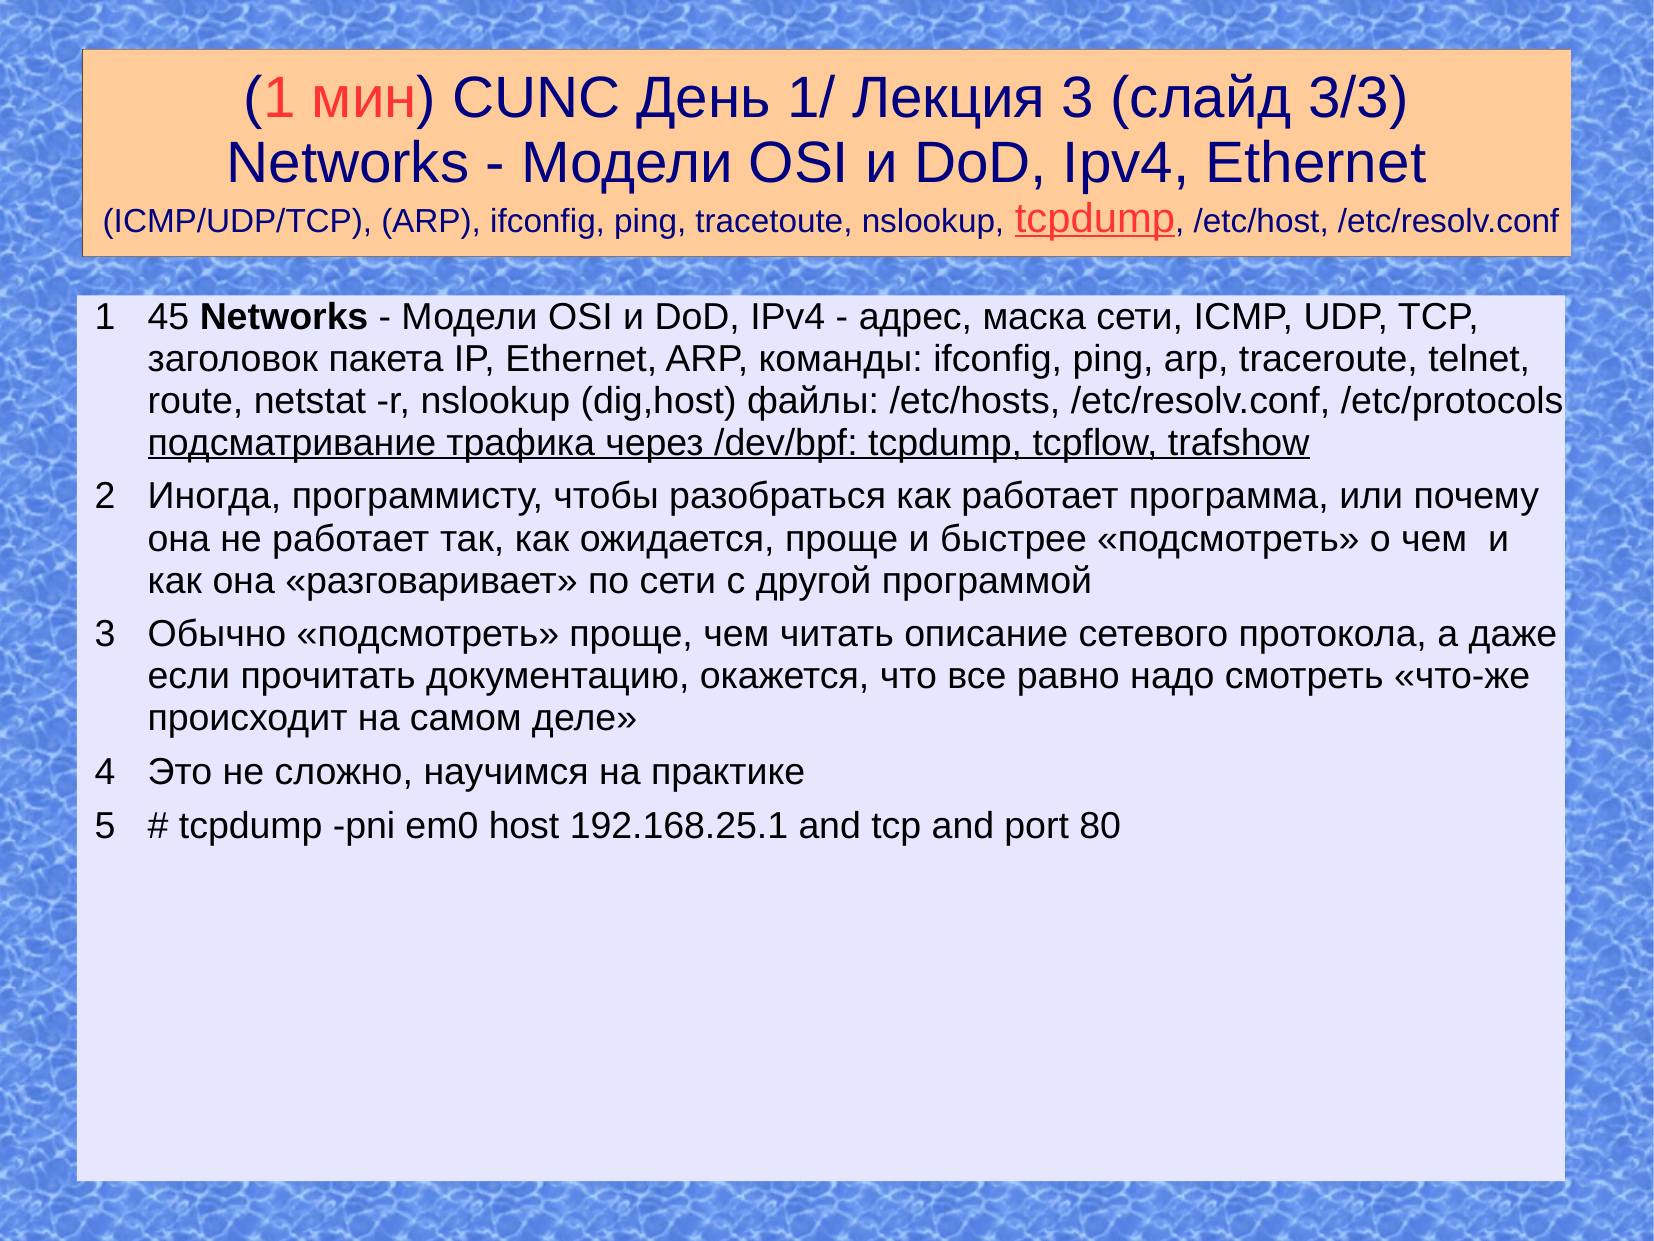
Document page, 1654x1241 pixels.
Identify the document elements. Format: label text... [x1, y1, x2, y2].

picture [0, 0, 1654, 1241]
title (1 мин) CUNC День 1/ Лекция 3 (слайд 3/3) Networks - Модели OSI и DoD, Ipv4, Ethernet (ICMP/UDP/TCP), (ARP), ifconfig, ping, tracetoute, nslookup, tcpdump, /etc/host, /etc/resolv.conf [82, 49, 1571, 257]
list 45 Networks - Модели OSI и DoD, IPv4 - адрес, маска сети, ICMP, UDP, TCP, заголовок пакета IP, Ethernet, ARP, команды: ifconfig, ping, arp, traceroute, telnet, route, netstat -r, nslookup (dig,host) файлы: /etc/hosts, /etc/resolv.conf, /etc/protocols подсматривание трафика через /dev/bpf: tcpdump, tcpflow, trafshow Иногда, программисту, чтобы разобраться как работает программа, или почему она не работает так, как ожидается, проще и быстрее «подсмотреть» о чем и как она «разговаривает» по сети с другой программой Обычно «подсмотреть» проще, чем читать описание сетевого протокола, а даже если прочитать документацию, окажется, что все равно надо смотреть «что-же происходит на самом деле» Это не сложно, научимся на практике # tcpdump -pni em0 host 192.168.25.1 and tcp and port 80 [76, 295, 1565, 1182]
